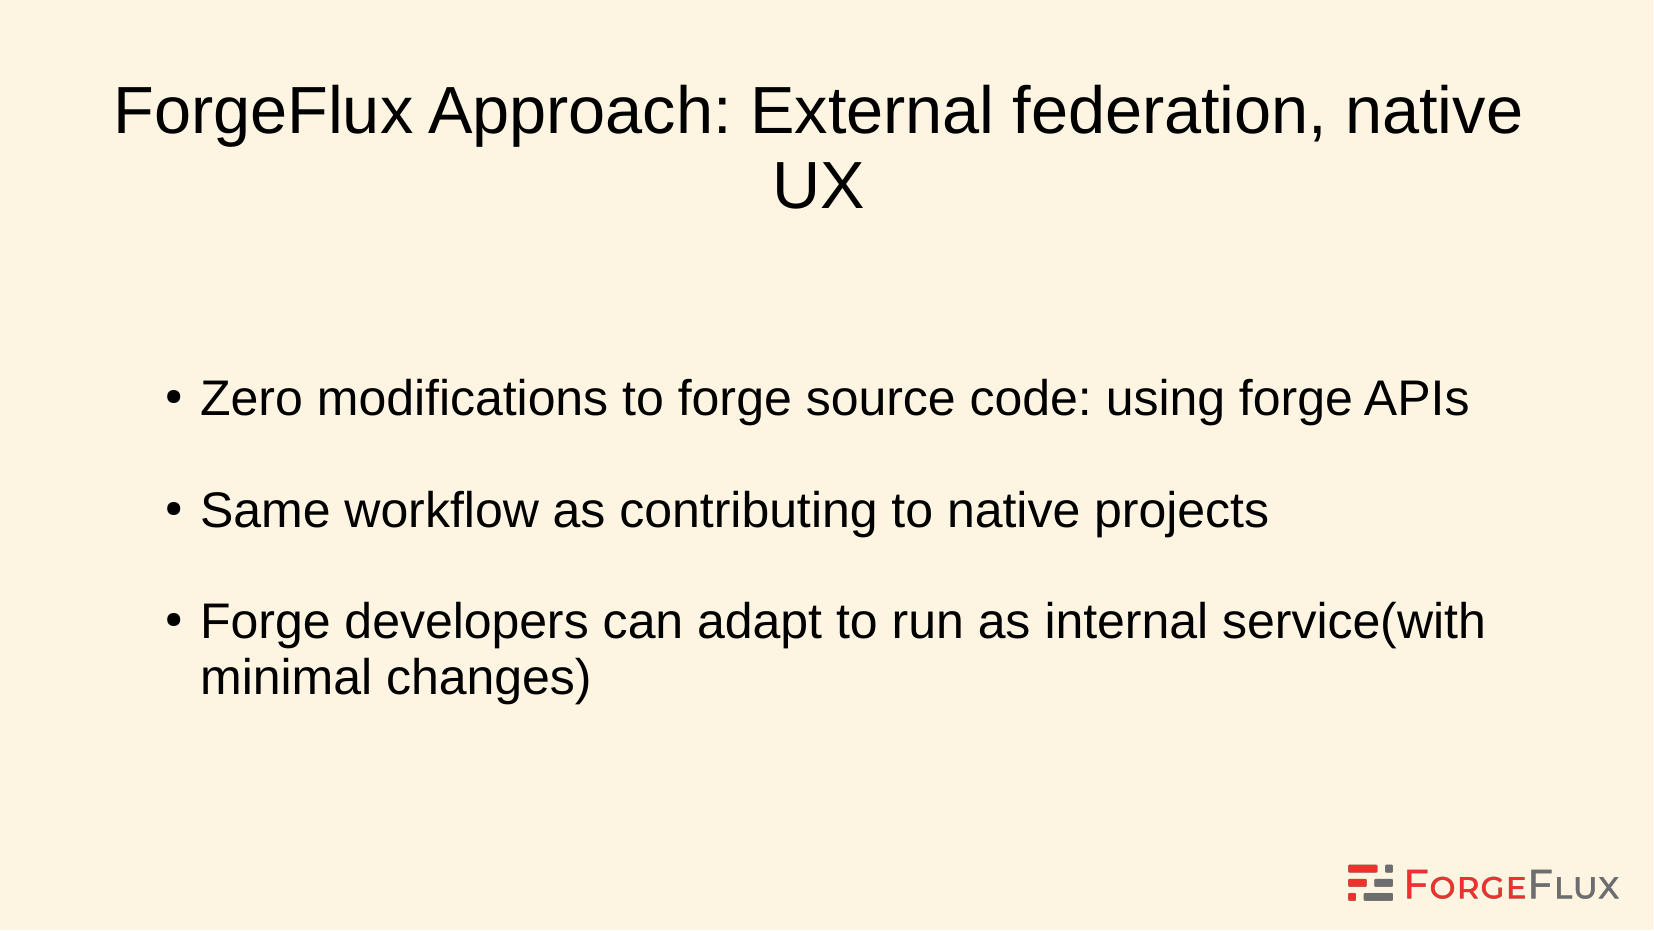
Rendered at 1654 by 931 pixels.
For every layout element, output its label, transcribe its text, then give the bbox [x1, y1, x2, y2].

text_box Zero modifications to forge source code: using forge APIs Same workflow as contributing to native projects Forge developers can adapt to run as internal service(with minimal changes) [150, 363, 1538, 713]
picture [1317, 824, 1651, 931]
title ForgeFlux Approach: External federation, native UX [75, 70, 1564, 226]
